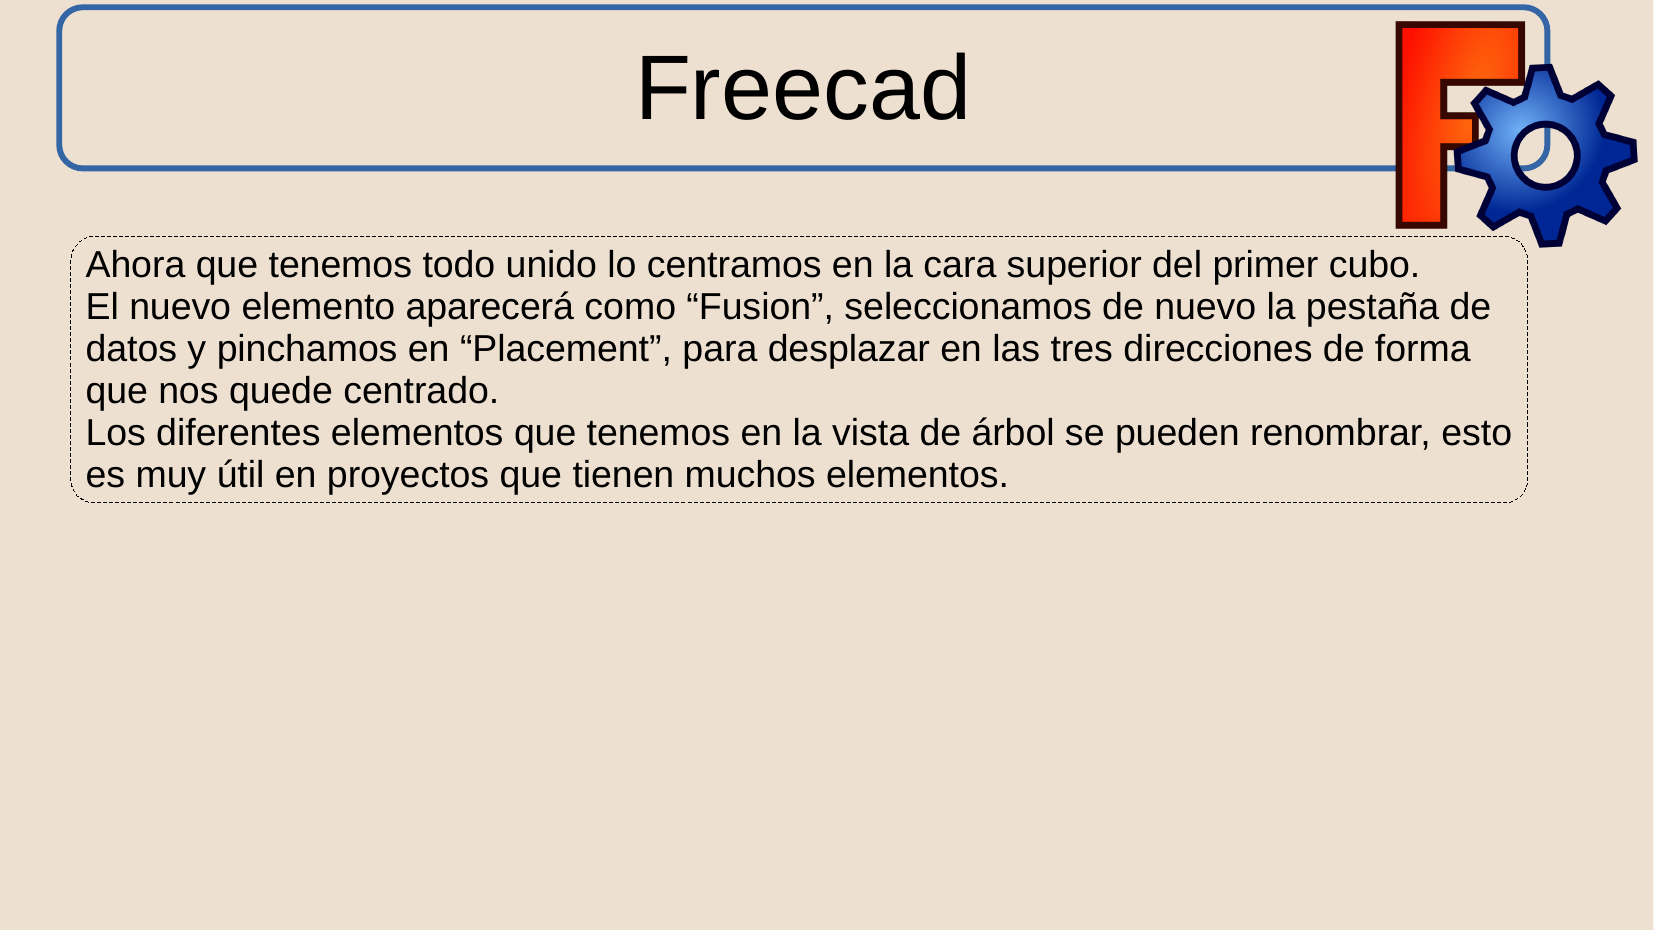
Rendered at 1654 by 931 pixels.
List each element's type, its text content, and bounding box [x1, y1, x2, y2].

title Freecad [59, 7, 1381, 169]
text_box Ahora que tenemos todo unido lo centramos en la cara superior del primer cubo. El nuevo elemento aparecerá como “Fusion”, seleccionamos de nuevo la pestaña de datos y pinchamos en “Placement”, para desplazar en las tres direcciones de forma que nos quede centrado. Los diferentes elementos que tenemos en la vista de árbol se pueden renombrar, esto es muy útil en proyectos que tienen muchos elementos. [70, 236, 1528, 503]
picture [1381, 0, 1654, 271]
